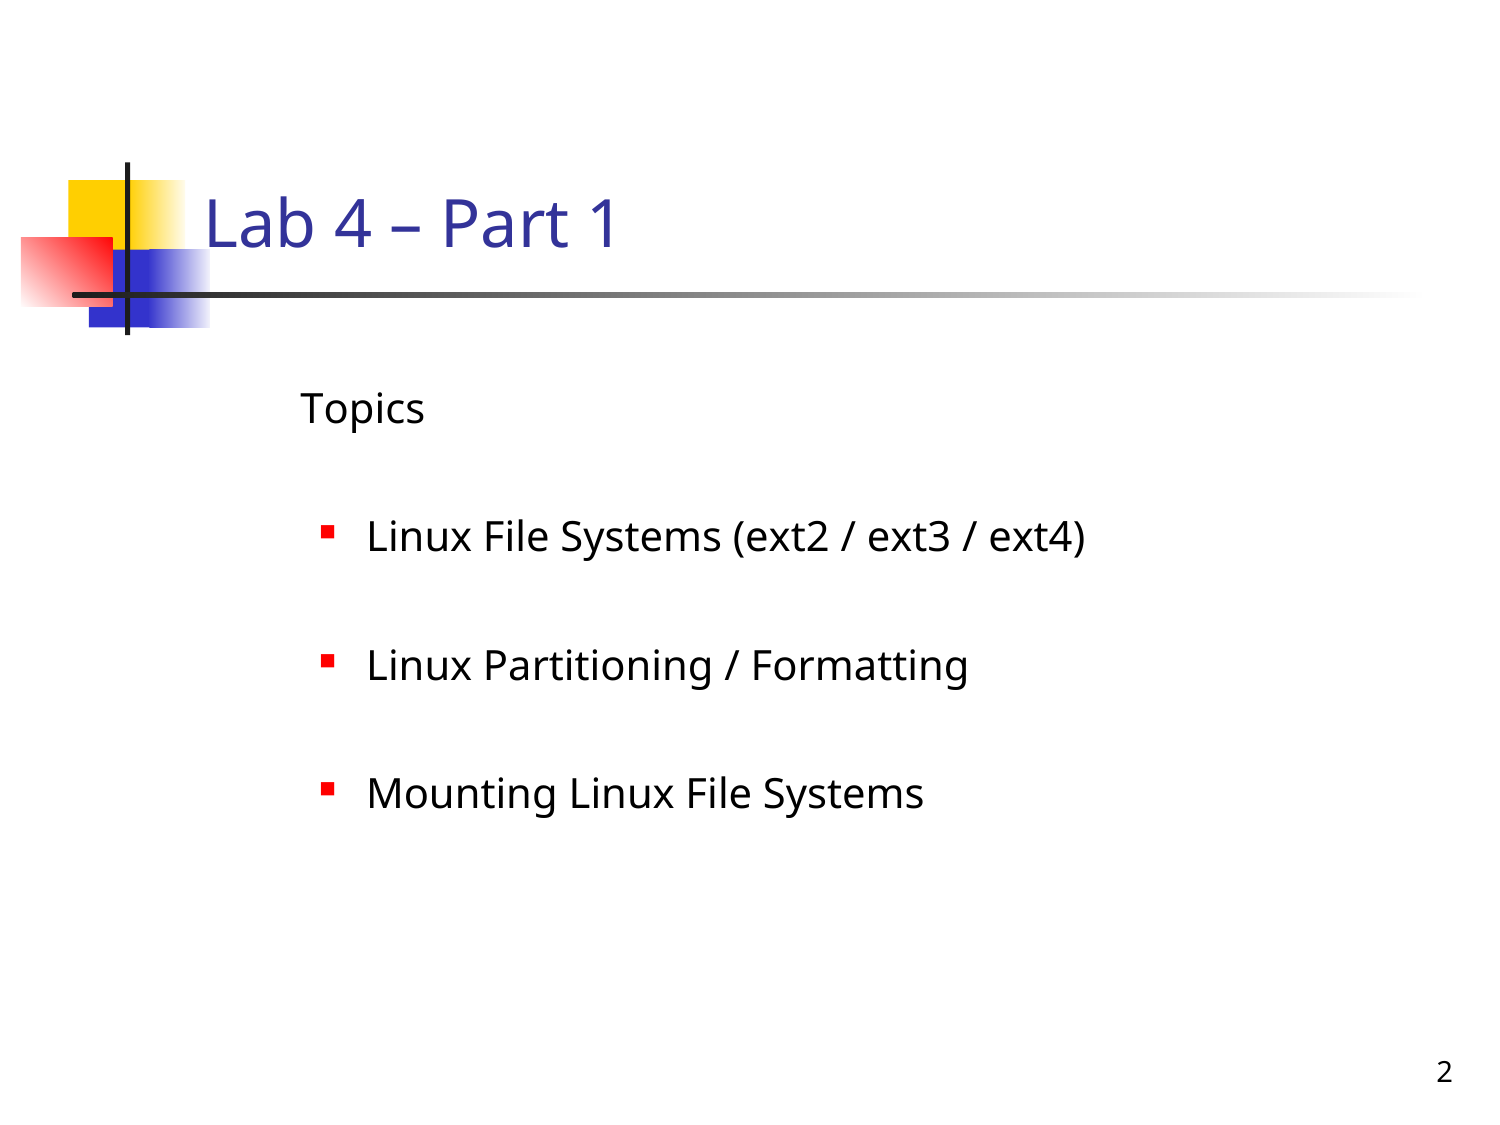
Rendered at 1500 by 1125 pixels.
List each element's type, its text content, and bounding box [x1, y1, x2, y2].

title Lab 4 – Part 1 [188, 35, 1468, 276]
list Topics Linux File Systems (ext2 / ext3 / ext4) Linux Partitioning / Formatting Mounting Linux File Systems [229, 365, 1434, 979]
